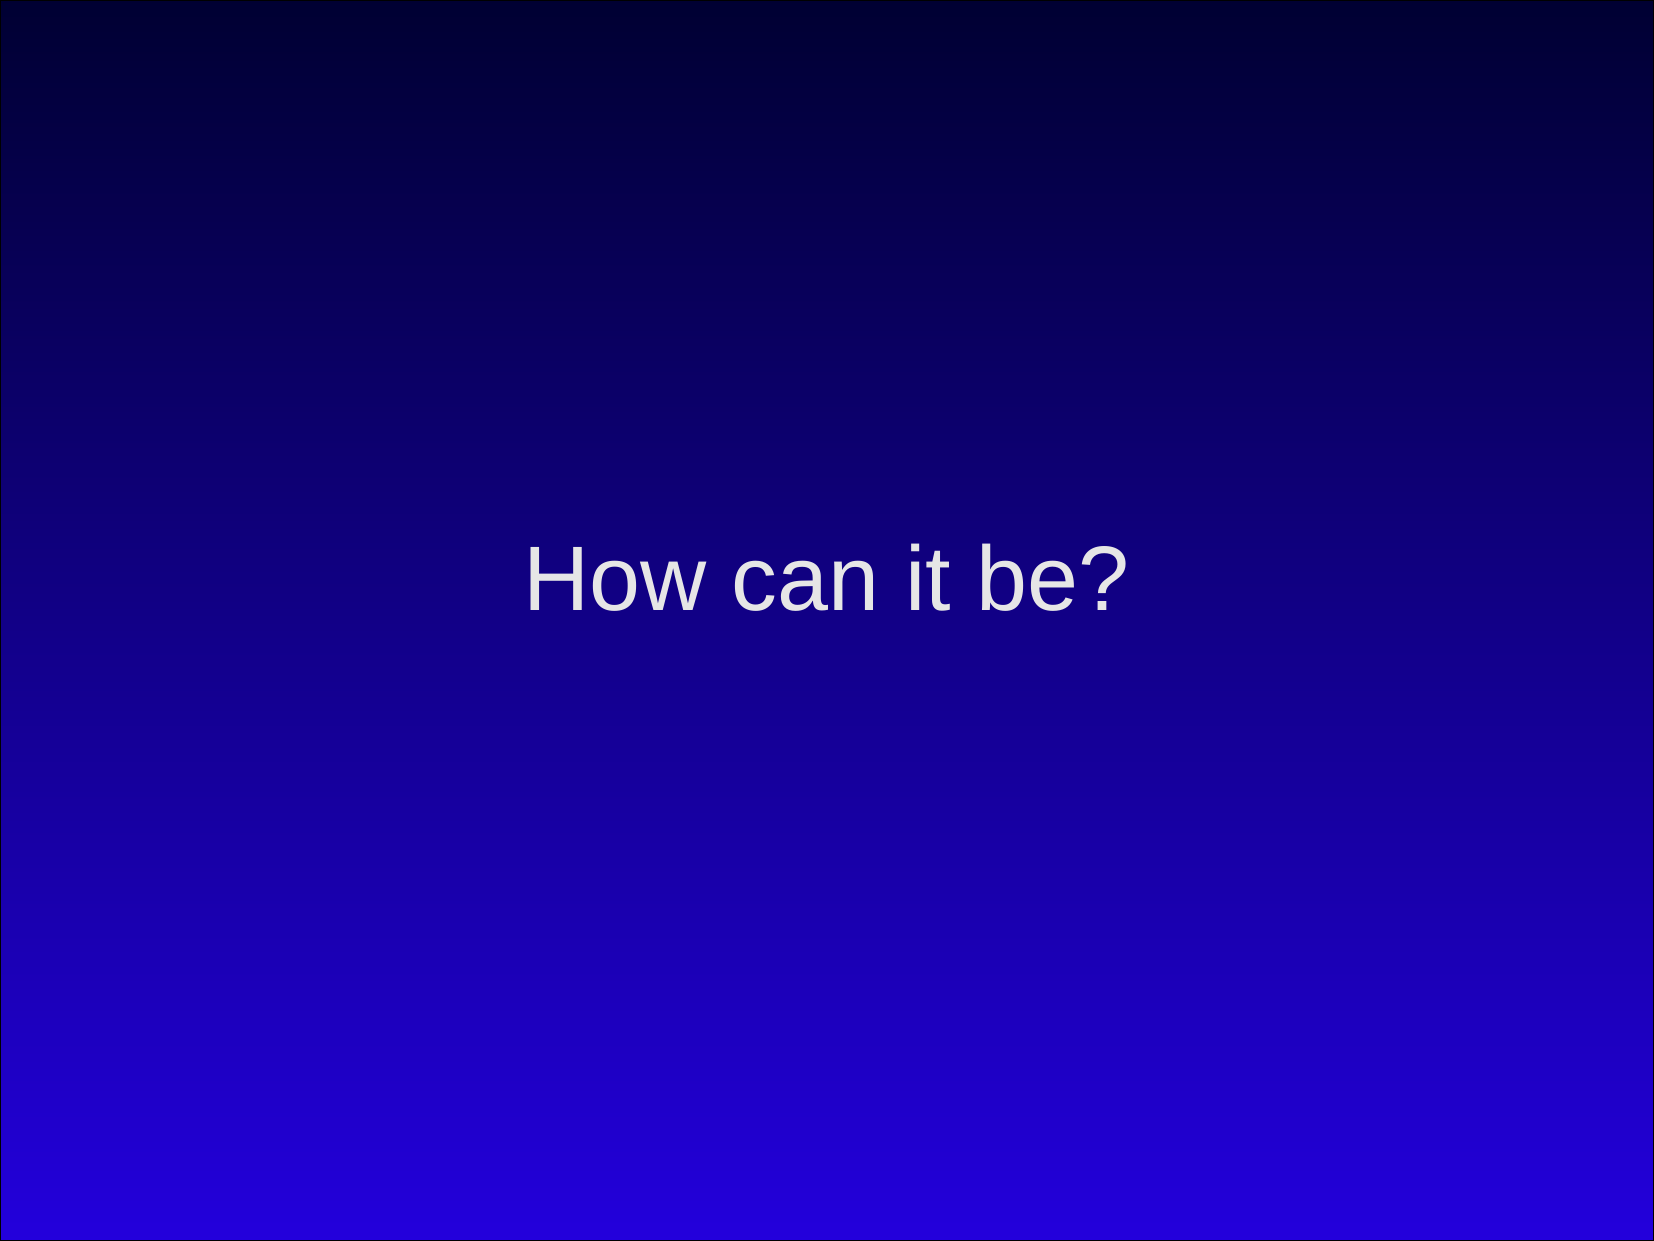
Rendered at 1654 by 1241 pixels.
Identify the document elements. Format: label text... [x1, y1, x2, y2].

subtitle How can it be? [82, 56, 1571, 1102]
